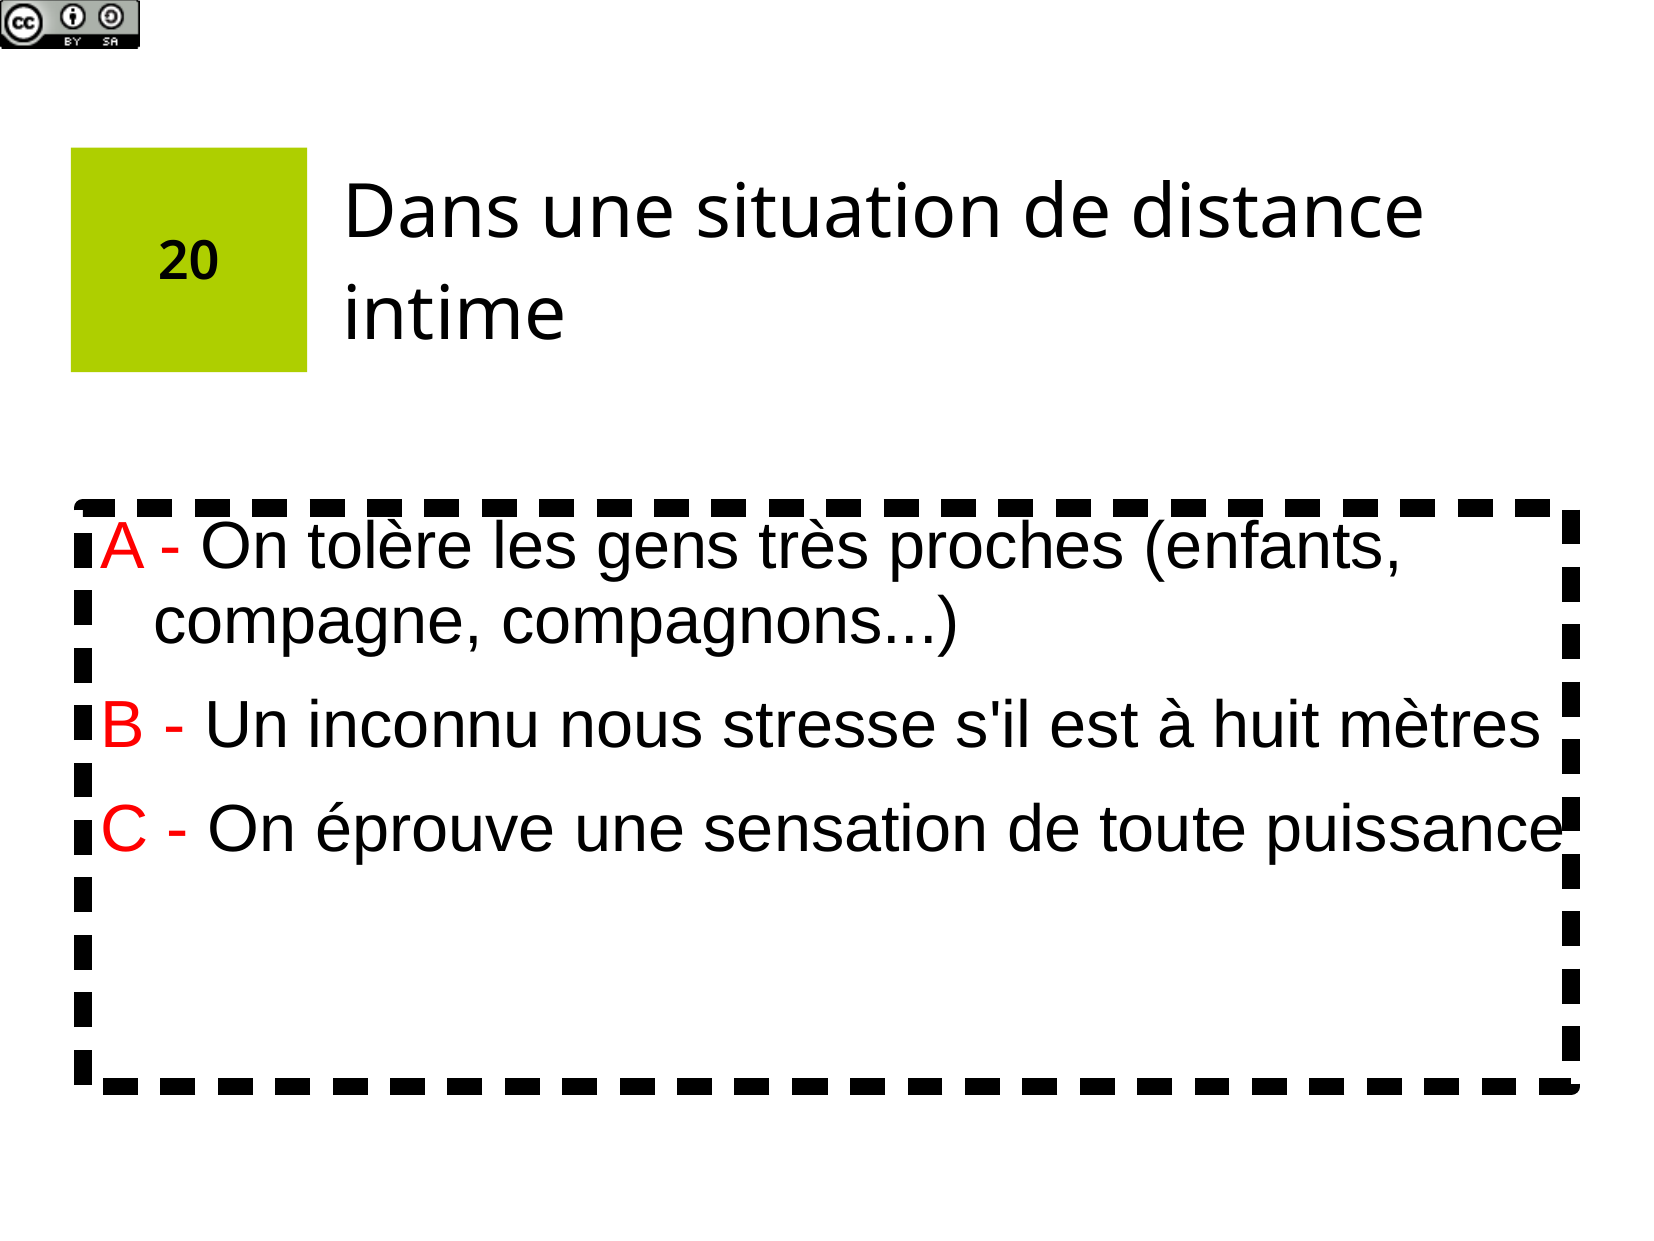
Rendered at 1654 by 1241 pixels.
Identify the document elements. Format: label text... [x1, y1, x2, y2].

list On tolère les gens très proches (enfants, compagne, compagnons...) Un inconnu nous stresse s'il est à huit mètres On éprouve une sensation de toute puissance [82, 507, 1571, 1087]
picture [0, 0, 140, 49]
title Dans une situation de distance intime [342, 59, 1571, 461]
